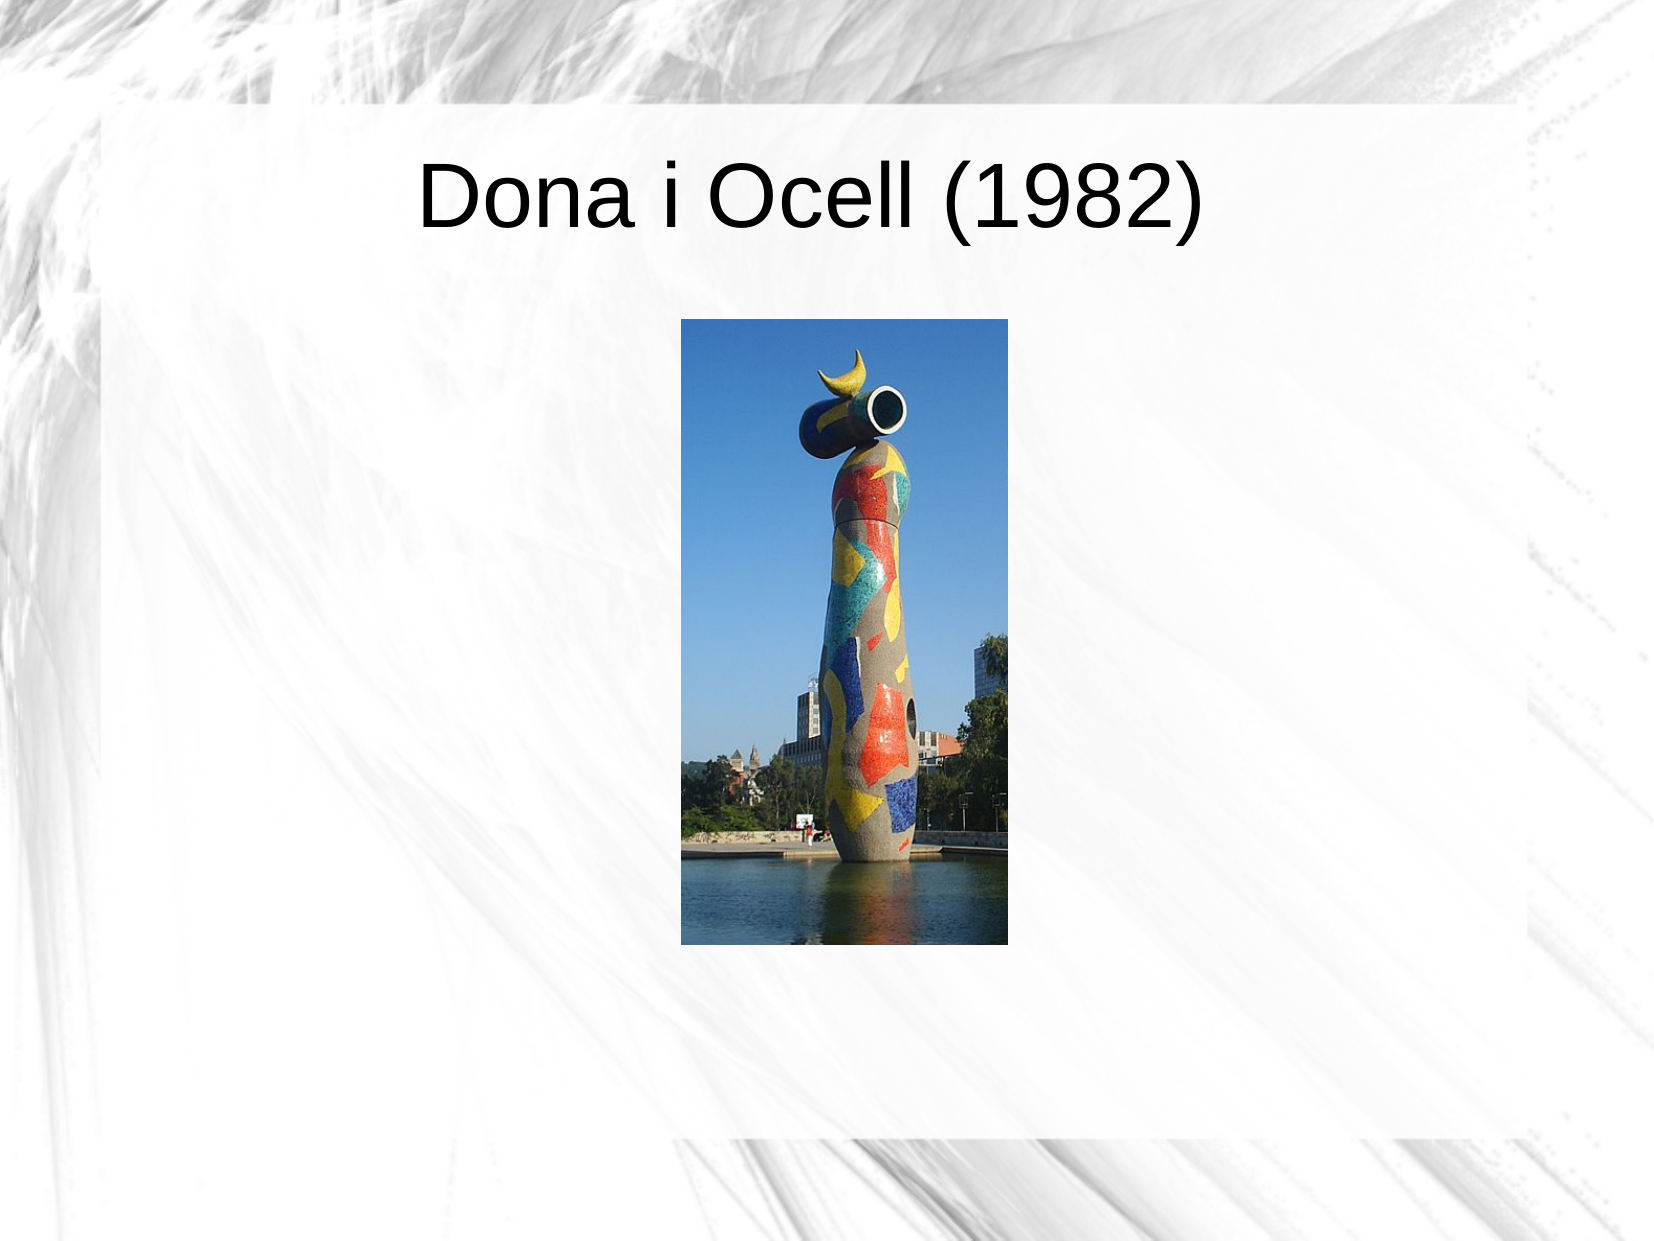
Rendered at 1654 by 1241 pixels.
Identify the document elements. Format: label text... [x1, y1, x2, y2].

title Dona i Ocell (1982) [118, 112, 1506, 281]
picture [0, 0, 1654, 1241]
